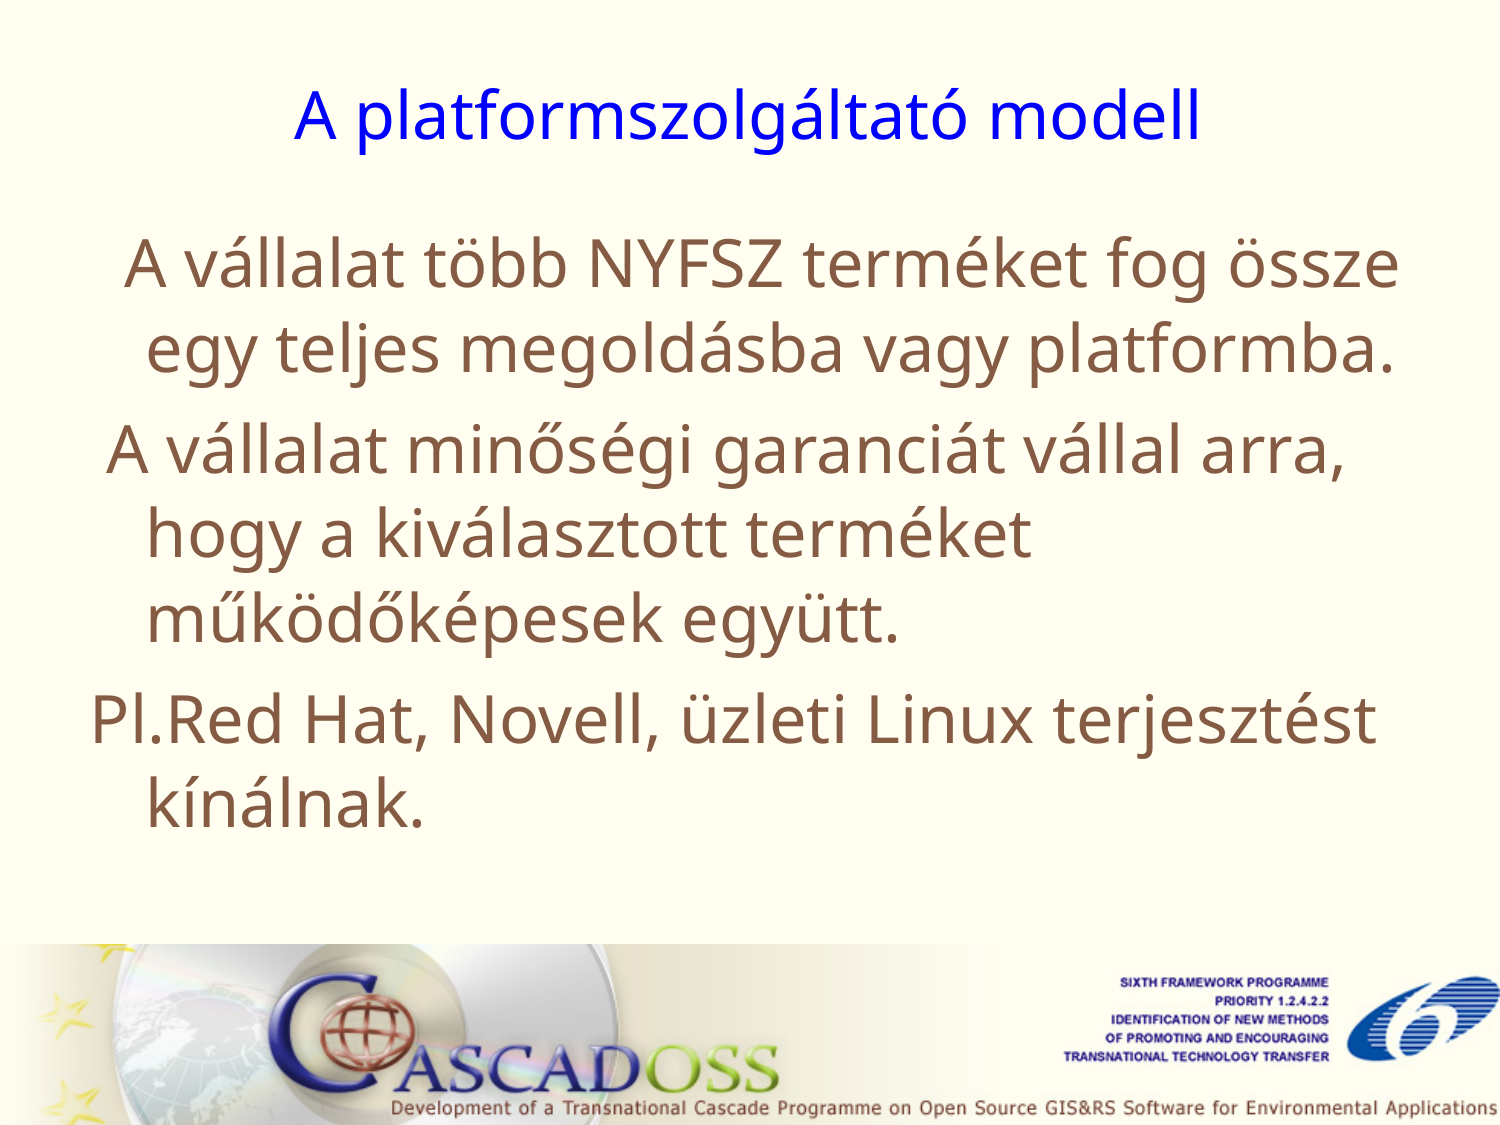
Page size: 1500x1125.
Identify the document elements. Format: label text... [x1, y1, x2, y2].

list A vállalat több NYFSZ terméket fog össze egy teljes megoldásba vagy platformba. A vállalat minőségi garanciát vállal arra, hogy a kiválasztott terméket működőképesek együtt. Pl.Red Hat, Novell, üzleti Linux terjesztést kínálnak. [74, 208, 1425, 951]
title A platformszolgáltató modell [74, 20, 1425, 208]
picture [0, 944, 1500, 1125]
